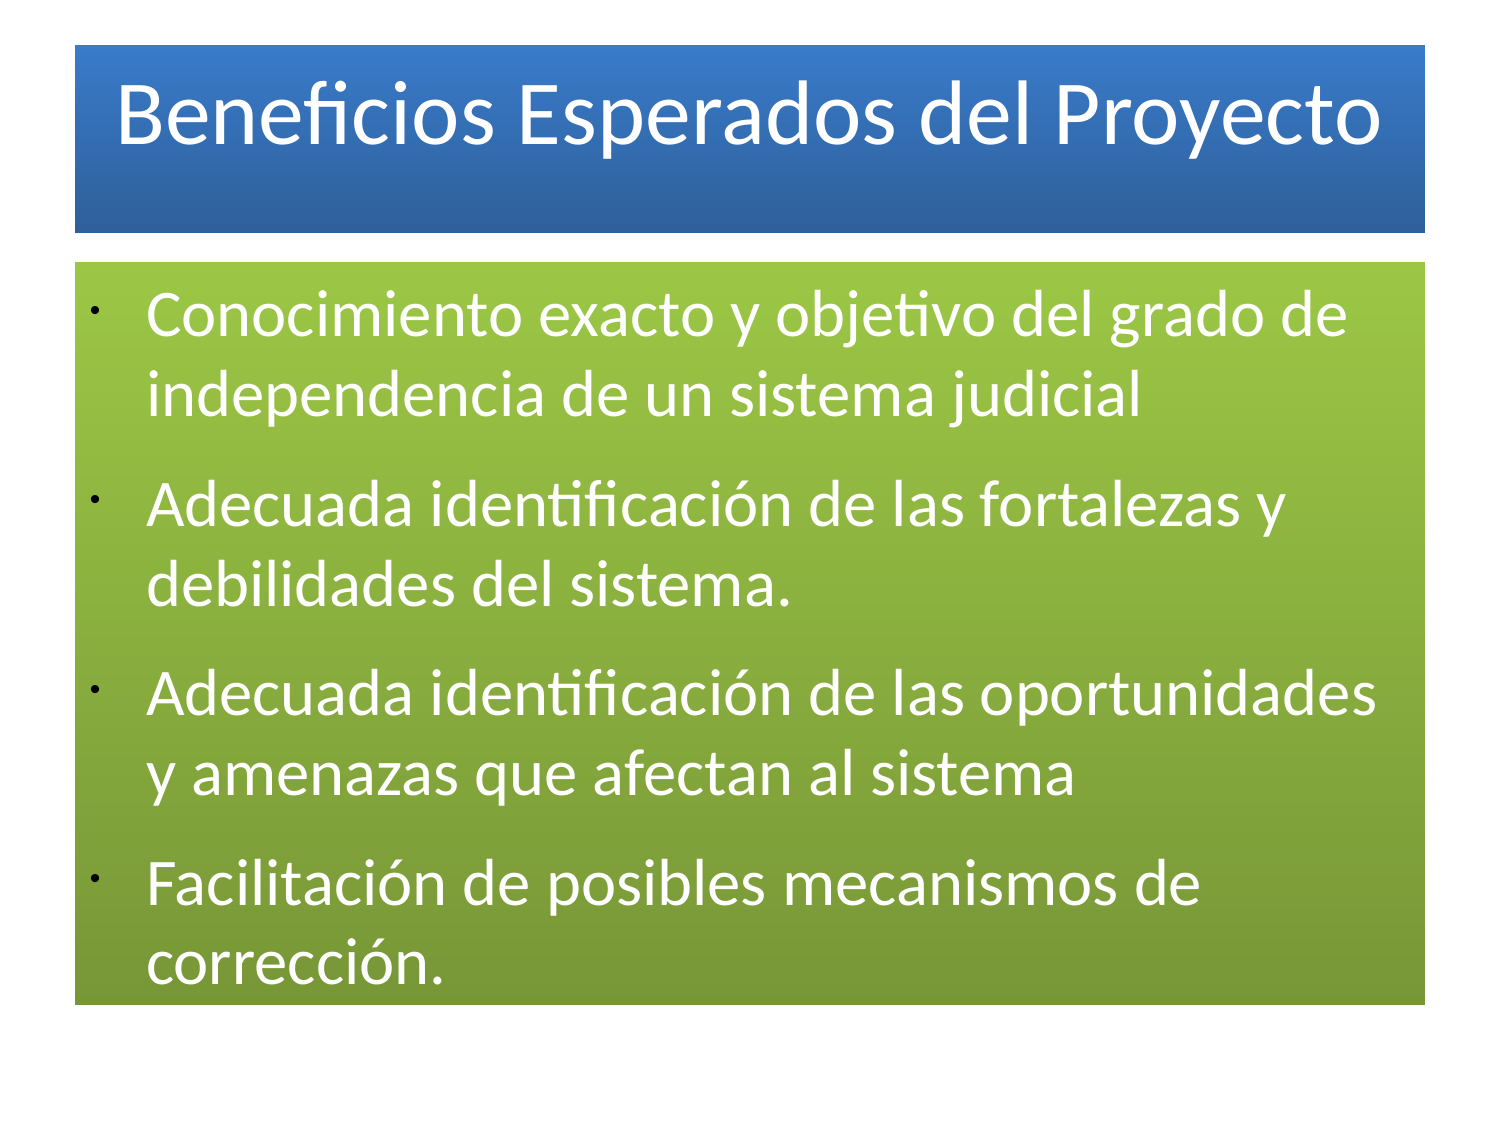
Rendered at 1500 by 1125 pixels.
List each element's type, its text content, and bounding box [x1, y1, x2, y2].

title Beneficios Esperados del Proyecto [75, 45, 1425, 233]
list Conocimiento exacto y objetivo del grado de independencia de un sistema judicial Adecuada identificación de las fortalezas y debilidades del sistema. Adecuada identificación de las oportunidades y amenazas que afectan al sistema Facilitación de posibles mecanismos de corrección. [75, 262, 1425, 1005]
